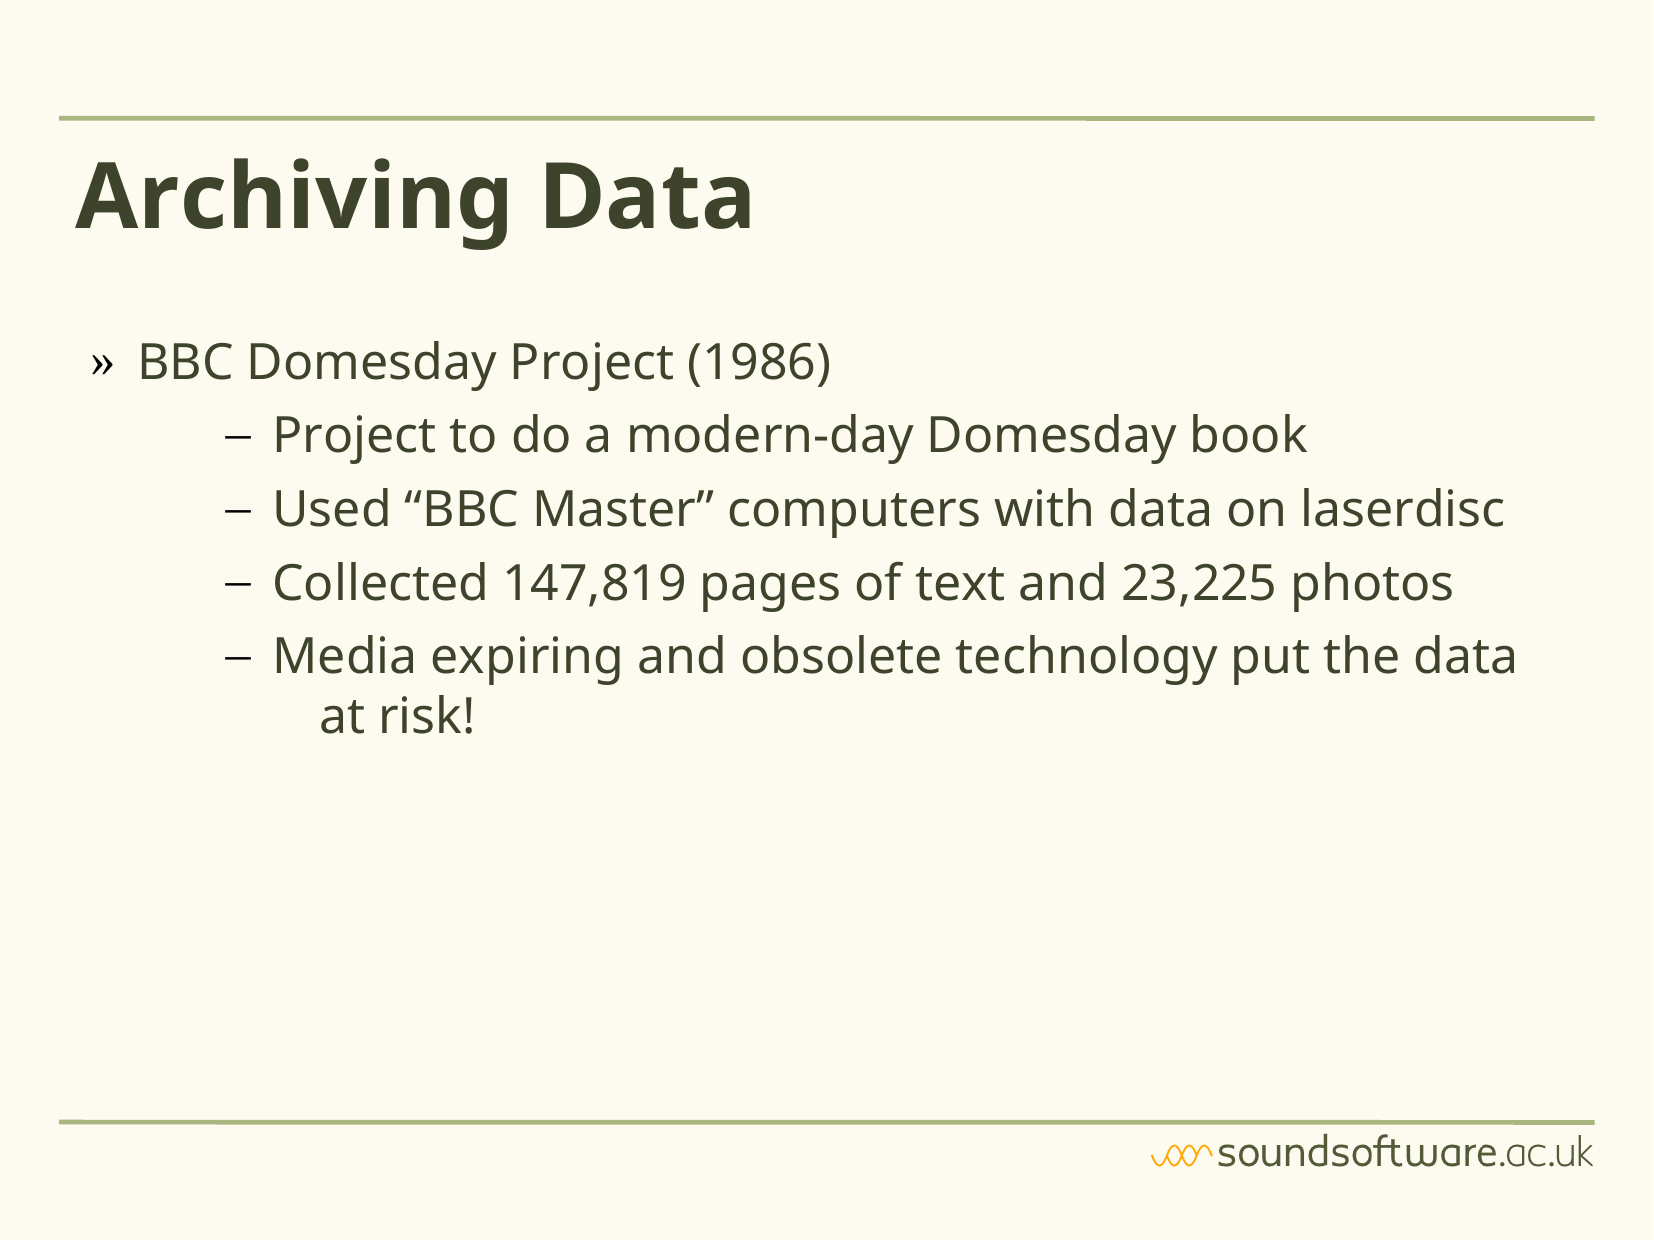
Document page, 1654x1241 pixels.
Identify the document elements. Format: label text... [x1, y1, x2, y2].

list BBC Domesday Project (1986) Project to do a modern-day Domesday book Used “BBC Master” computers with data on laserdisc Collected 147,819 pages of text and 23,225 photos Media expiring and obsolete technology put the data at risk! [59, 321, 1594, 1140]
picture [1151, 1140, 1593, 1167]
title Archiving Data [59, 109, 1594, 274]
